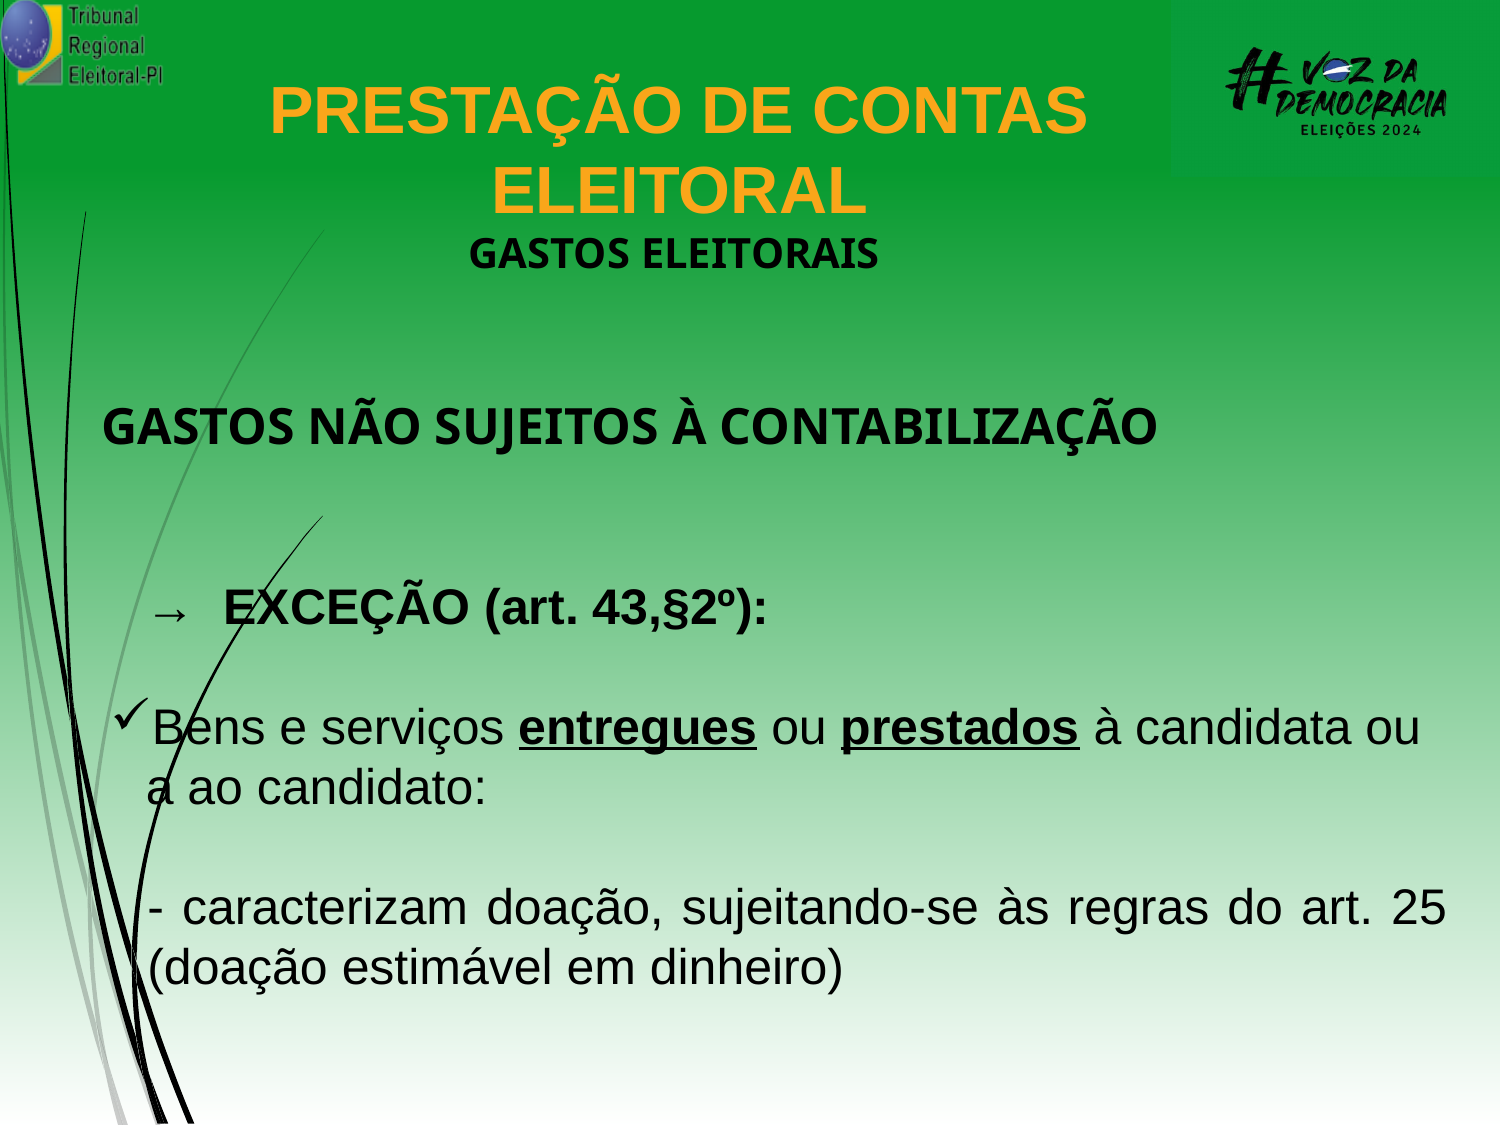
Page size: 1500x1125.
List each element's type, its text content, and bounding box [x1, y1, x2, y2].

picture [1171, 0, 1500, 177]
text_box GASTOS NÃO SUJEITOS À CONTABILIZAÇÃO → EXCEÇÃO (art. 43,§2º): Bens e serviços entregues ou prestados à candidata ou a ao candidato: - caracterizam doação, sujeitando-se às regras do art. 25 (doação estimável em dinheiro) [12, 267, 1463, 1061]
picture [0, 0, 177, 94]
text_box PRESTAÇÃO DE CONTAS ELEITORAL GASTOS ELEITORAIS [90, 59, 1270, 284]
